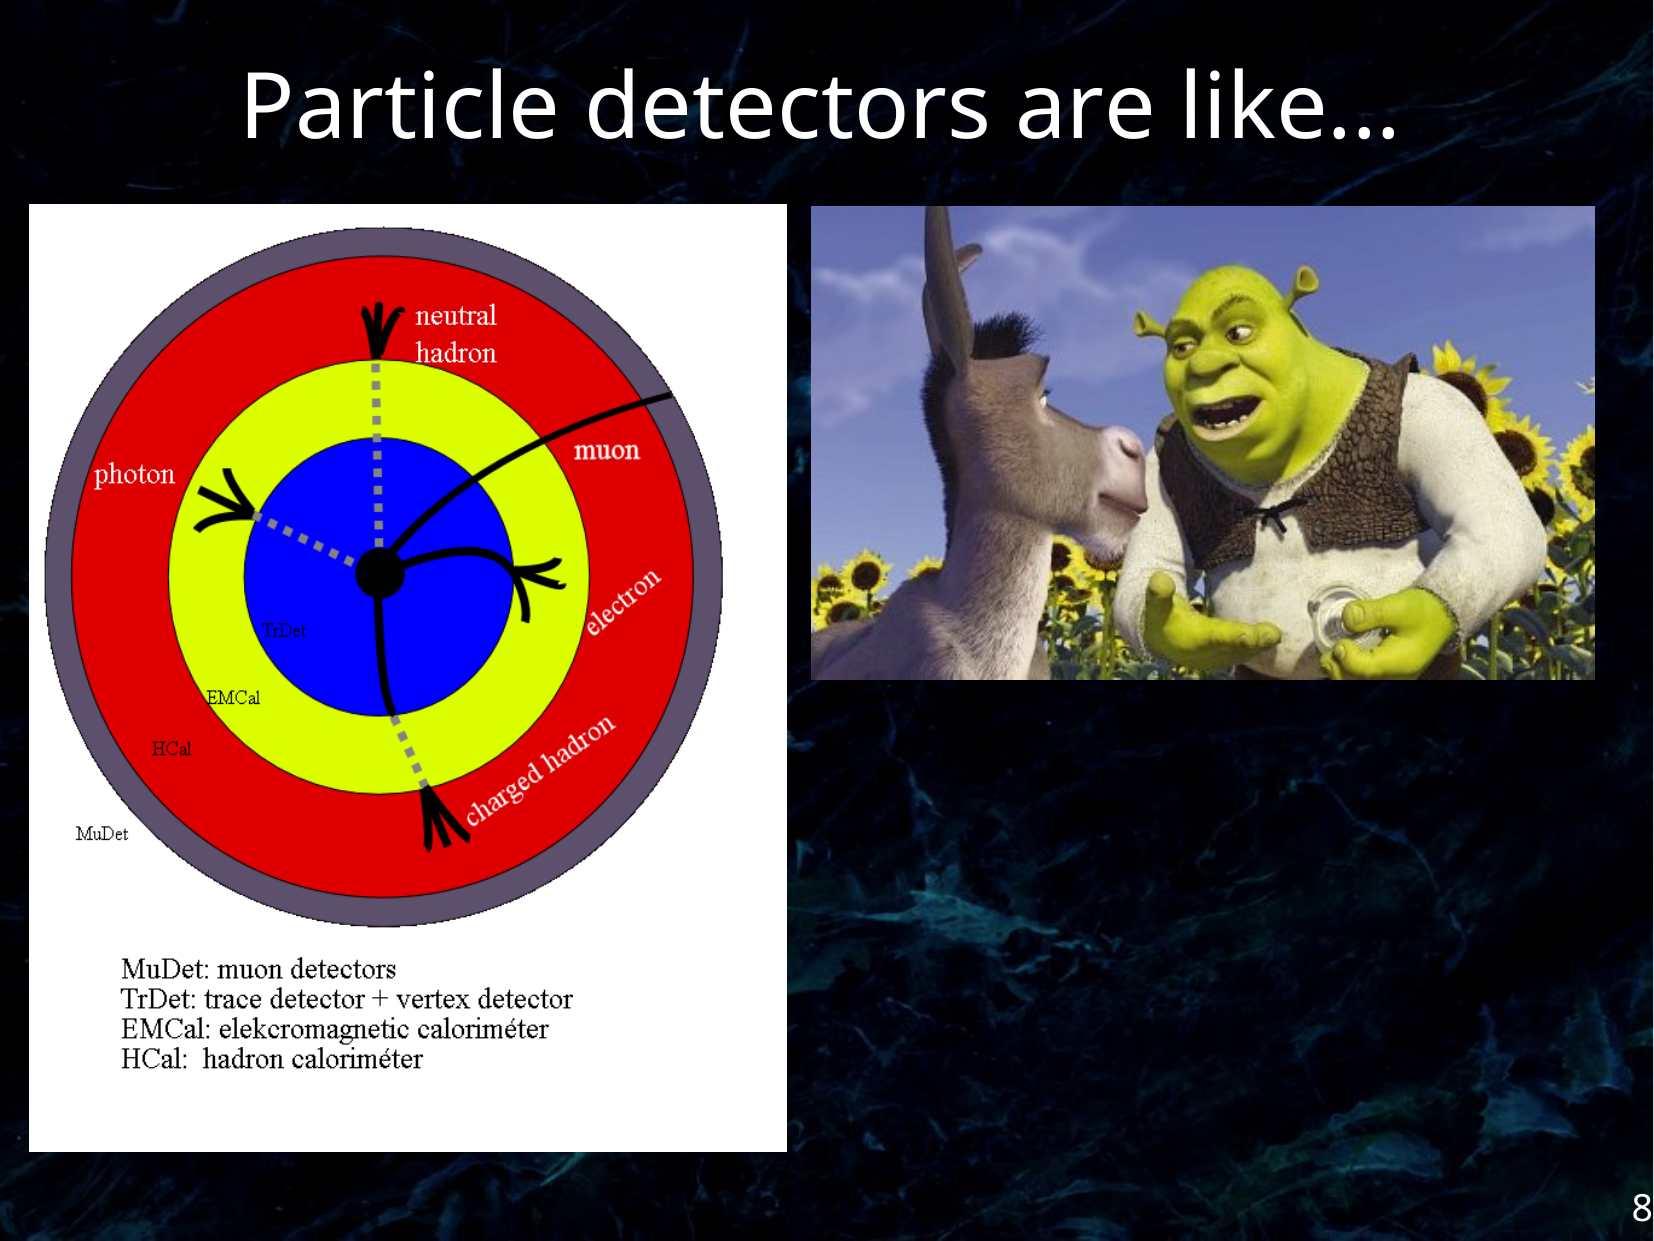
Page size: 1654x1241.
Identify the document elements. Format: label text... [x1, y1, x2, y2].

picture [0, 0, 1654, 1241]
title Particle detectors are like... [77, 29, 1565, 178]
